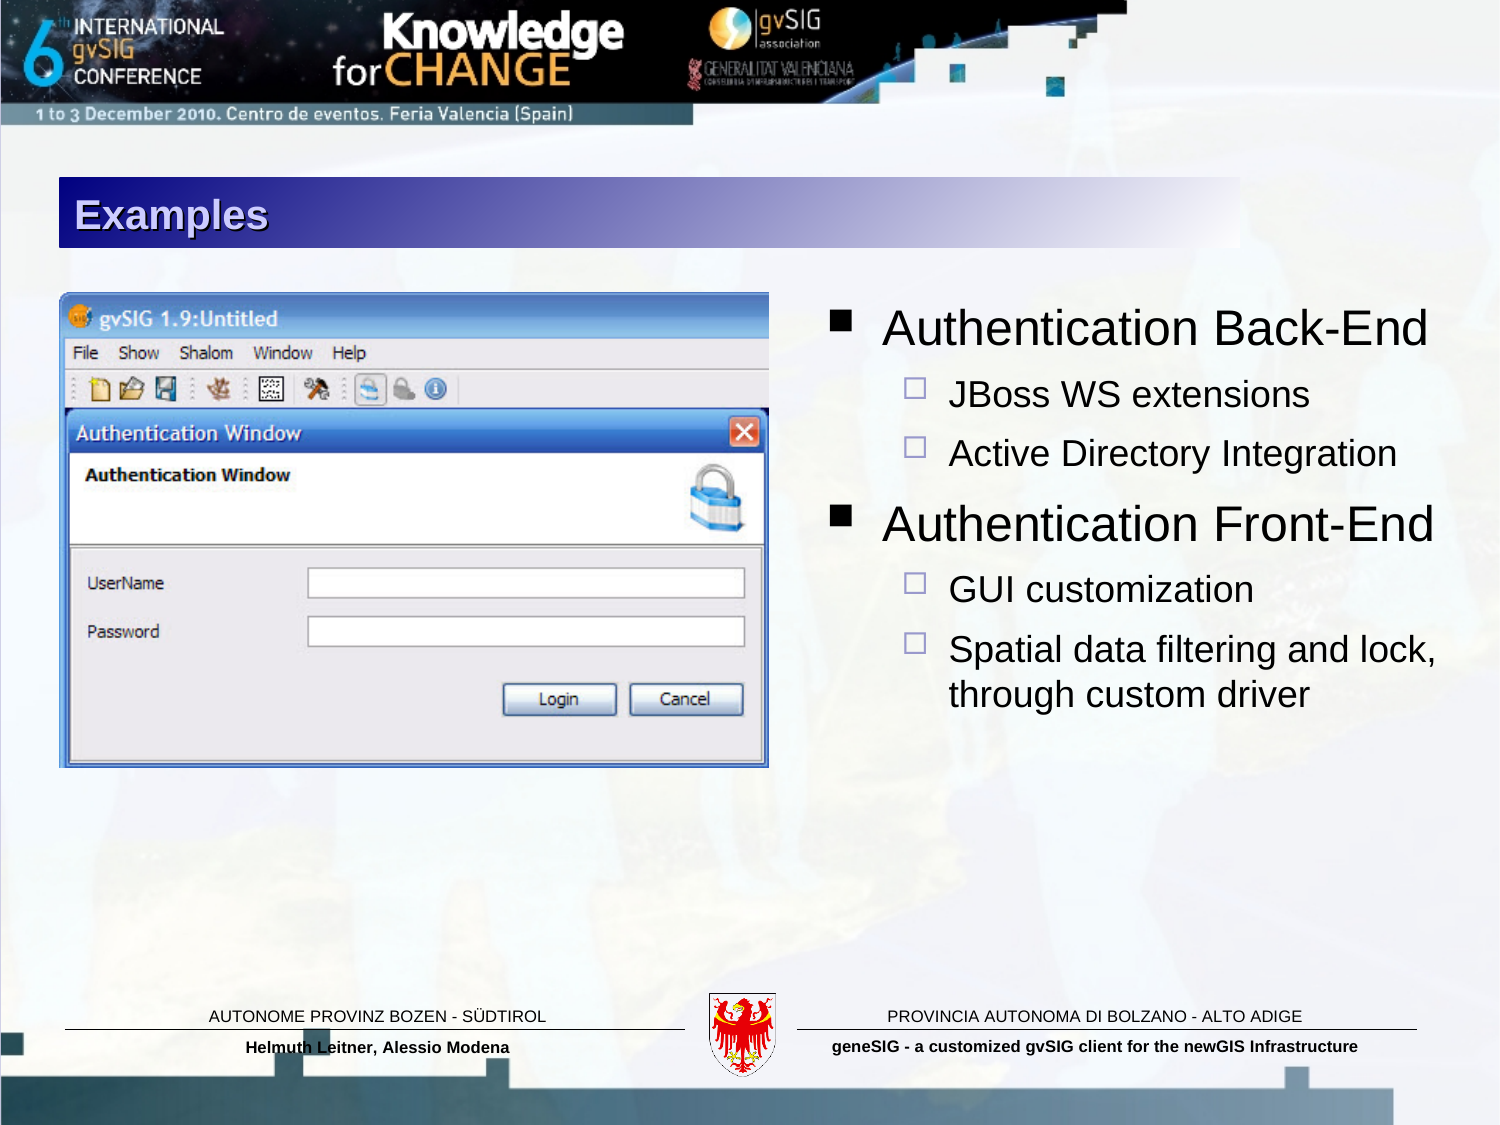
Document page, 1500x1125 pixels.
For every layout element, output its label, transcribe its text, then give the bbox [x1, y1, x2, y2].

text_box Examples [59, 177, 1241, 248]
picture [0, 0, 1500, 1125]
list Authentication Back-End JBoss WS extensions Active Directory Integration Authentication Front-End GUI customization Spatial data filtering and lock, through custom driver [826, 295, 1477, 1004]
